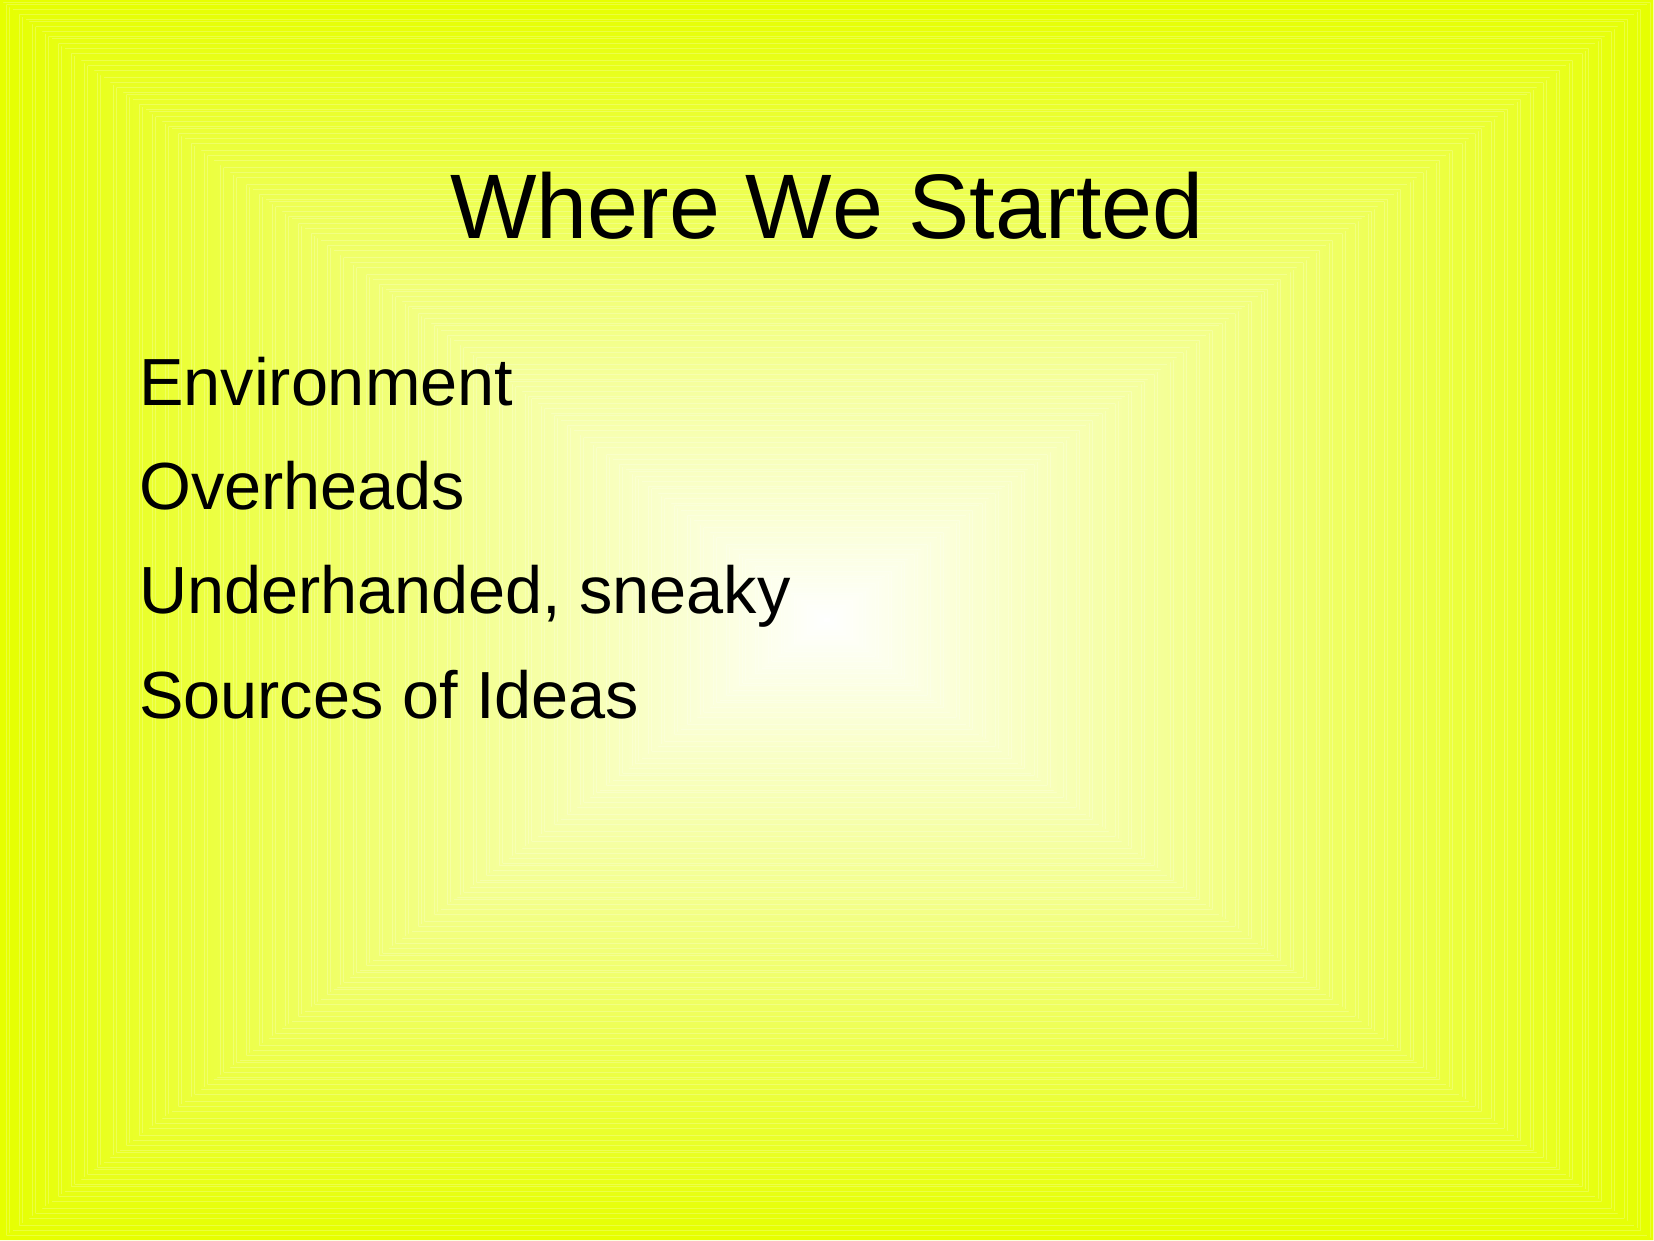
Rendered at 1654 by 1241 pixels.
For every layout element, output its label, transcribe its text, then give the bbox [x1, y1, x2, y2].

title Where We Started [121, 102, 1534, 311]
list Environment Overheads Underhanded, sneaky Sources of Ideas [121, 344, 1534, 1127]
